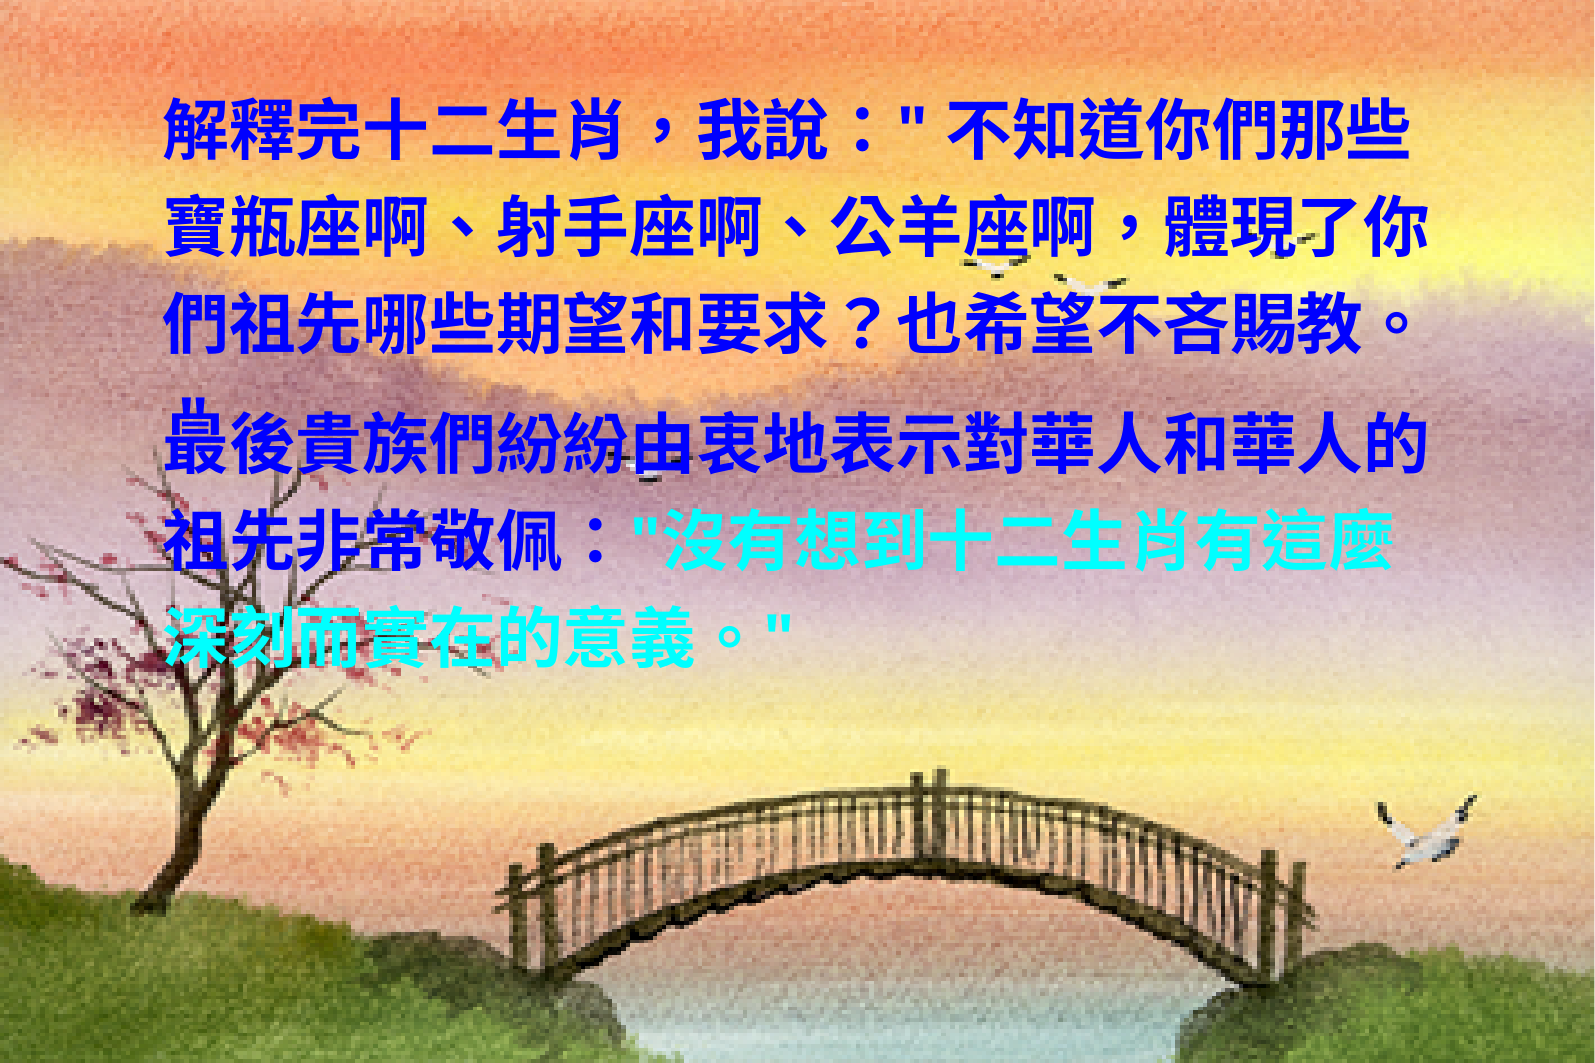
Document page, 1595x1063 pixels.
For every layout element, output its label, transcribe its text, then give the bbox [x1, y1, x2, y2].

picture [0, 0, 1595, 1063]
text_box 最後貴族們紛紛由衷地表示對華人和華人的祖先非常敬佩："沒有想到十二生肖有這麼深刻而實在的意義。" [147, 383, 1477, 739]
text_box 解釋完十二生肖，我說：" 不知道你們那些寶瓶座啊、射手座啊、公羊座啊，體現了你們祖先哪些期望和要求？也希望不吝賜教。 " [147, 69, 1477, 383]
